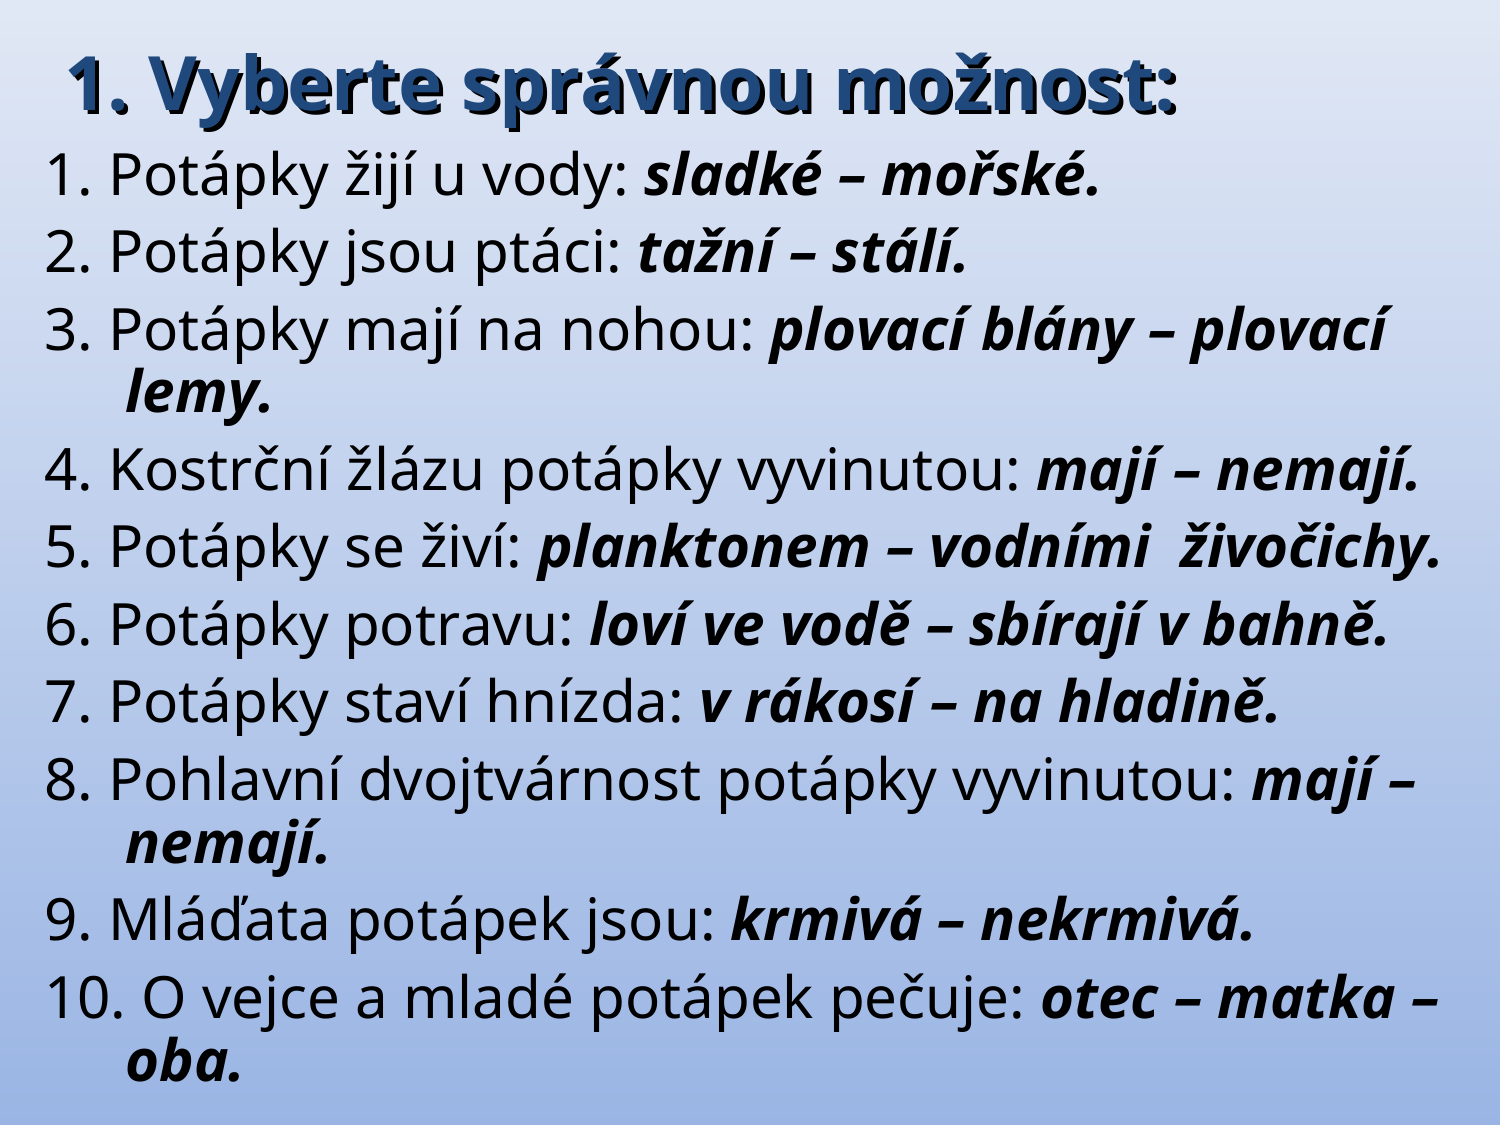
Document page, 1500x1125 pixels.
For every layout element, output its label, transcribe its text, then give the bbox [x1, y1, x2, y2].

list 1. Potápky žijí u vody: sladké – mořské. 2. Potápky jsou ptáci: tažní – stálí. 3. Potápky mají na nohou: plovací blány – plovací lemy. 4. Kostrční žlázu potápky vyvinutou: mají – nemají. 5. Potápky se živí: planktonem – vodními živočichy. 6. Potápky potravu: loví ve vodě – sbírají v bahně. 7. Potápky staví hnízda: v rákosí – na hladině. 8. Pohlavní dvojtvárnost potápky vyvinutou: mají – nemají. 9. Mláďata potápek jsou: krmivá – nekrmivá. 10. O vejce a mladé potápek pečuje: otec – matka – oba. [29, 137, 1471, 1125]
title 1. Vyberte správnou možnost: [64, 0, 1415, 126]
